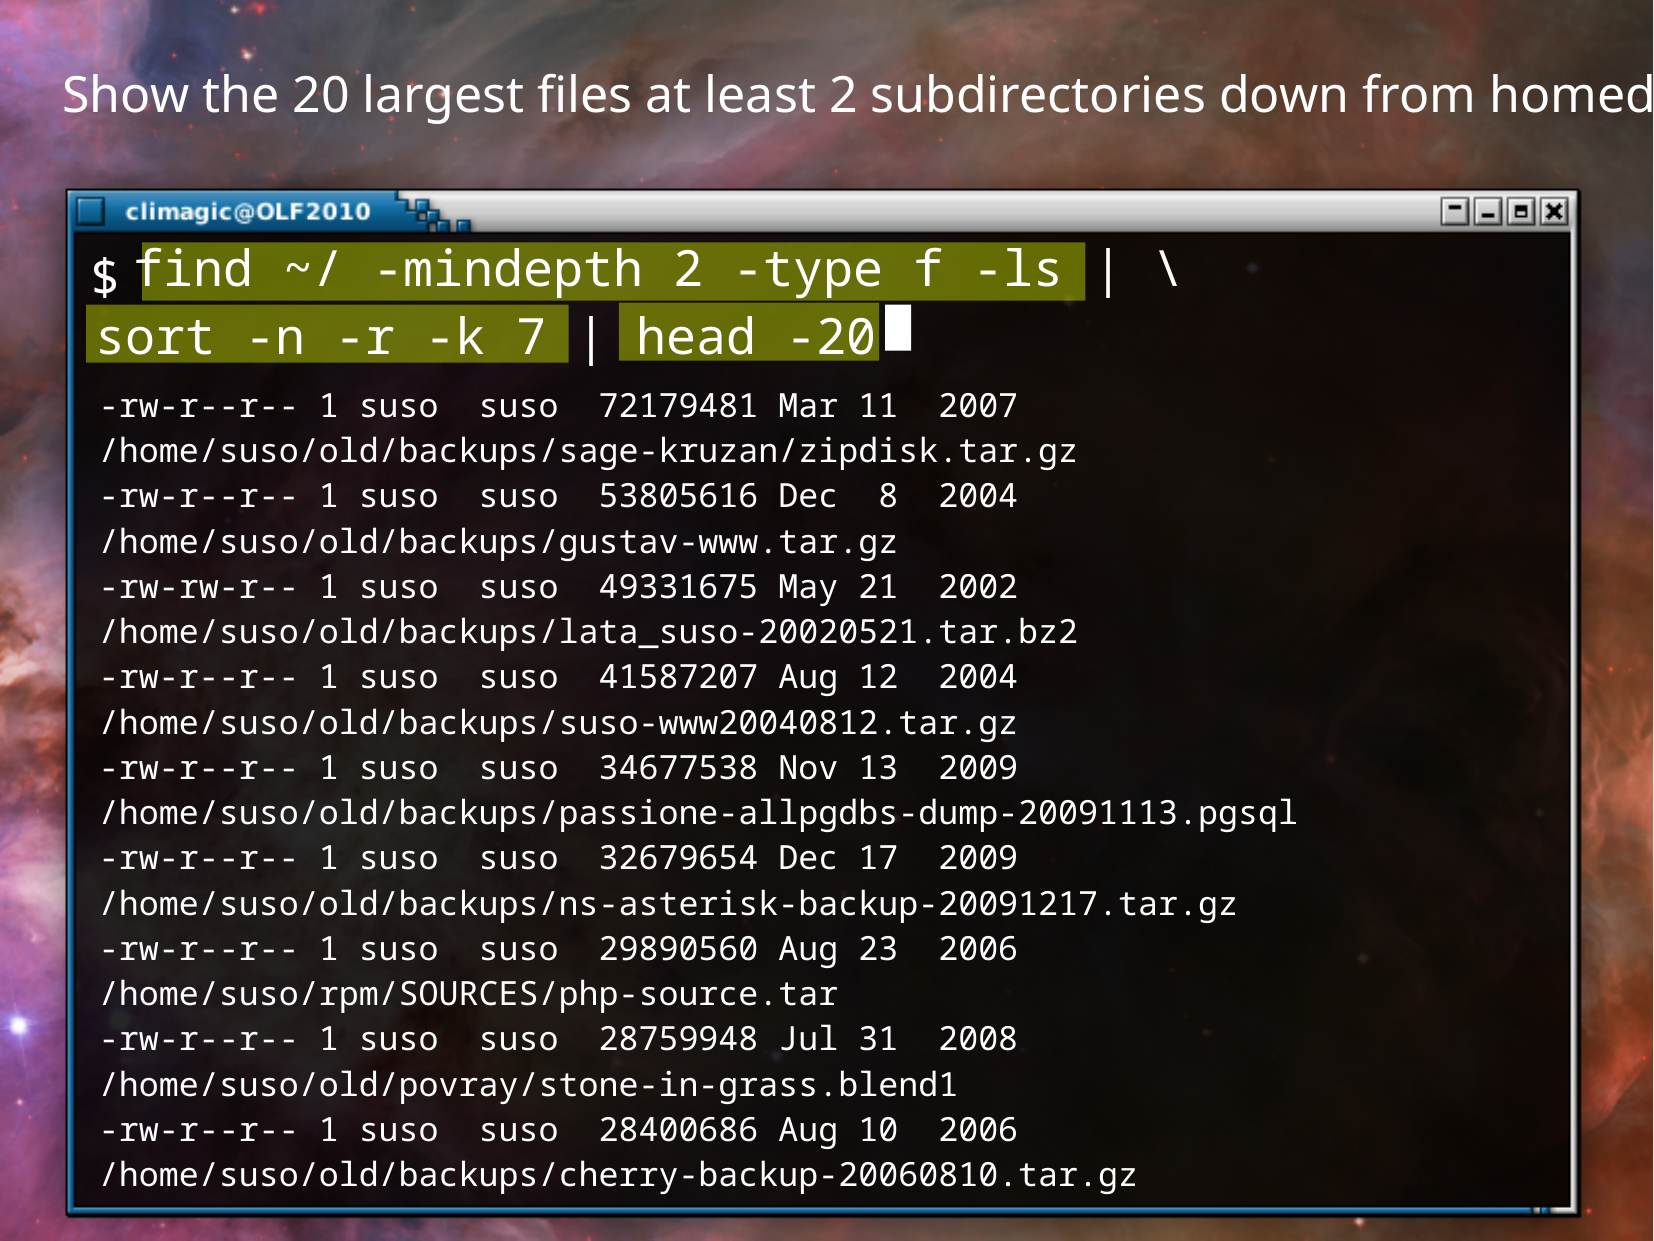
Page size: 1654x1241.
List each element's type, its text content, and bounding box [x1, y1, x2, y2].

text_box -rw-r--r-- 1 suso suso 72179481 Mar 11 2007 /home/suso/old/backups/sage-kruzan/zipdisk.tar.gz -rw-r--r-- 1 suso suso 53805616 Dec 8 2004 /home/suso/old/backups/gustav-www.tar.gz -rw-rw-r-- 1 suso suso 49331675 May 21 2002 /home/suso/old/backups/lata_suso-20020521.tar.bz2 -rw-r--r-- 1 suso suso 41587207 Aug 12 2004 /home/suso/old/backups/suso-www20040812.tar.gz -rw-r--r-- 1 suso suso 34677538 Nov 13 2009 /home/suso/old/backups/passione-allpgdbs-dump-20091113.pgsql -rw-r--r-- 1 suso suso 32679654 Dec 17 2009 /home/suso/old/backups/ns-asterisk-backup-20091217.tar.gz -rw-r--r-- 1 suso suso 29890560 Aug 23 2006 /home/suso/rpm/SOURCES/php-source.tar -rw-r--r-- 1 suso suso 28759948 Jul 31 2008 /home/suso/old/povray/stone-in-grass.blend1 -rw-r--r-- 1 suso suso 28400686 Aug 10 2006 /home/suso/old/backups/cherry-backup-20060810.tar.gz [snip] [84, 374, 1568, 1165]
text_box [885, 304, 912, 351]
subtitle find ~/ -mindepth 2 -type f -ls | \ sort -n -r -k 7 | head -20 [95, 204, 1639, 399]
text_box $ [76, 234, 136, 308]
text_box Show the 20 largest files at least 2 subdirectories down from homedir [47, 52, 1606, 132]
picture [0, 0, 1654, 1241]
text_box [86, 308, 95, 363]
